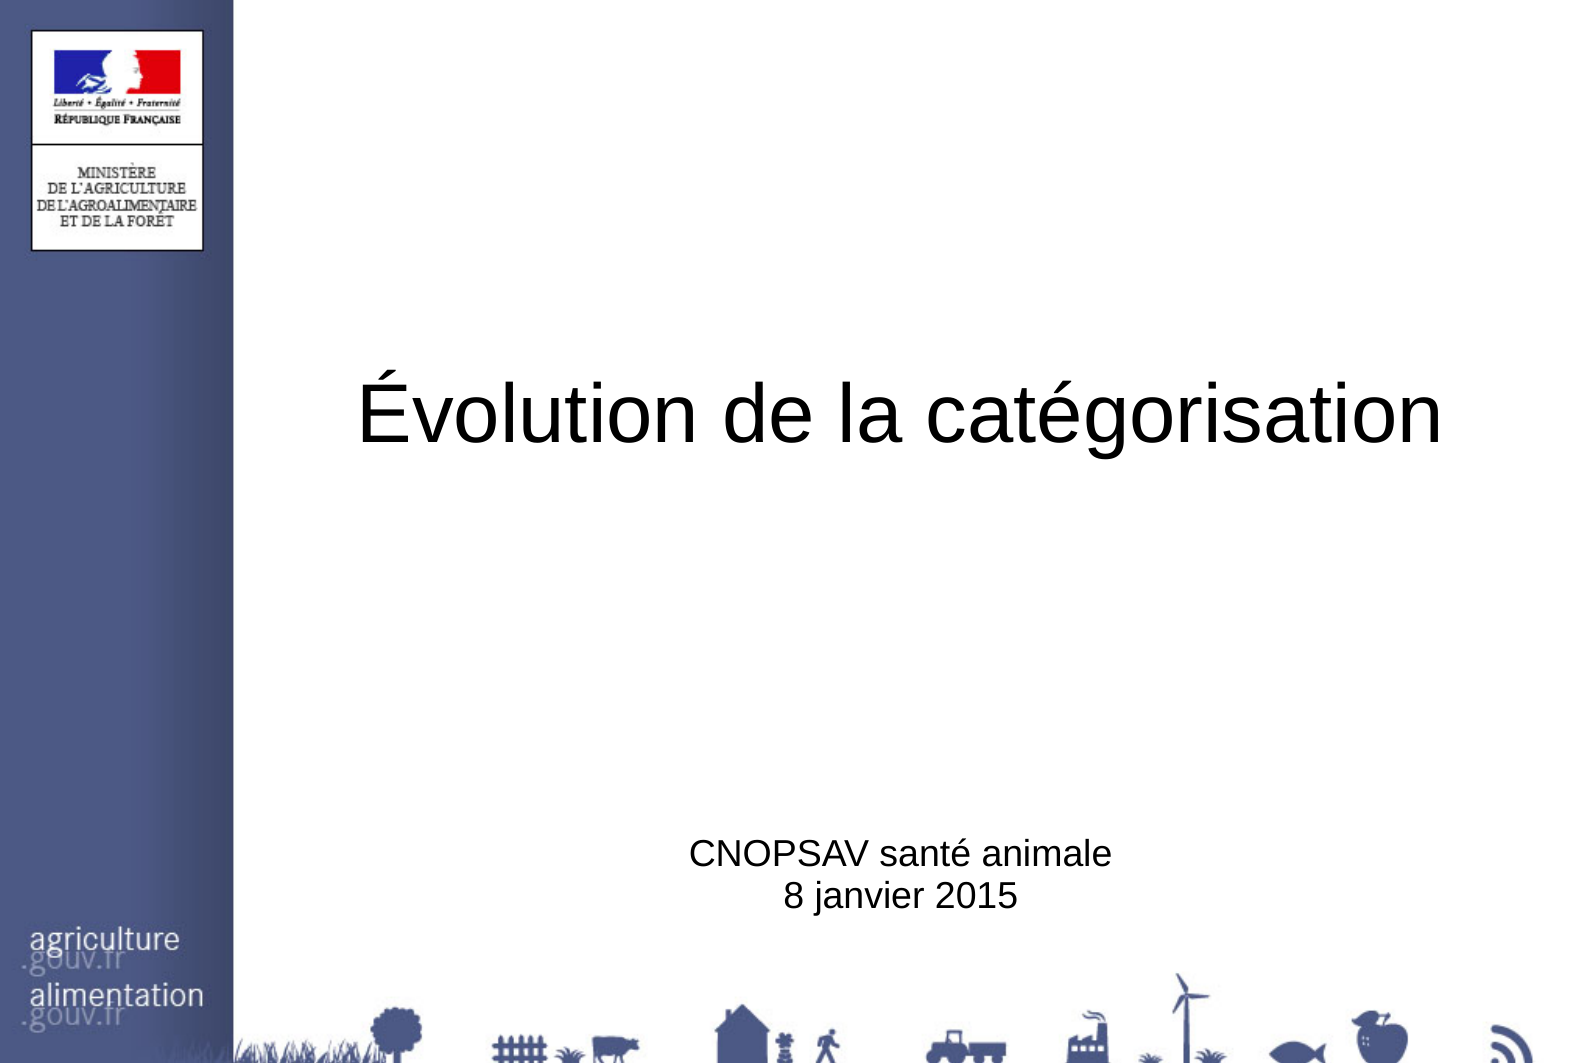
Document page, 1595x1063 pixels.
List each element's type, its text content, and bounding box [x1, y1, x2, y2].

picture [0, 0, 1595, 1063]
subtitle Évolution de la catégorisation CNOPSAV santé animale 8 janvier 2015 [265, 29, 1536, 975]
